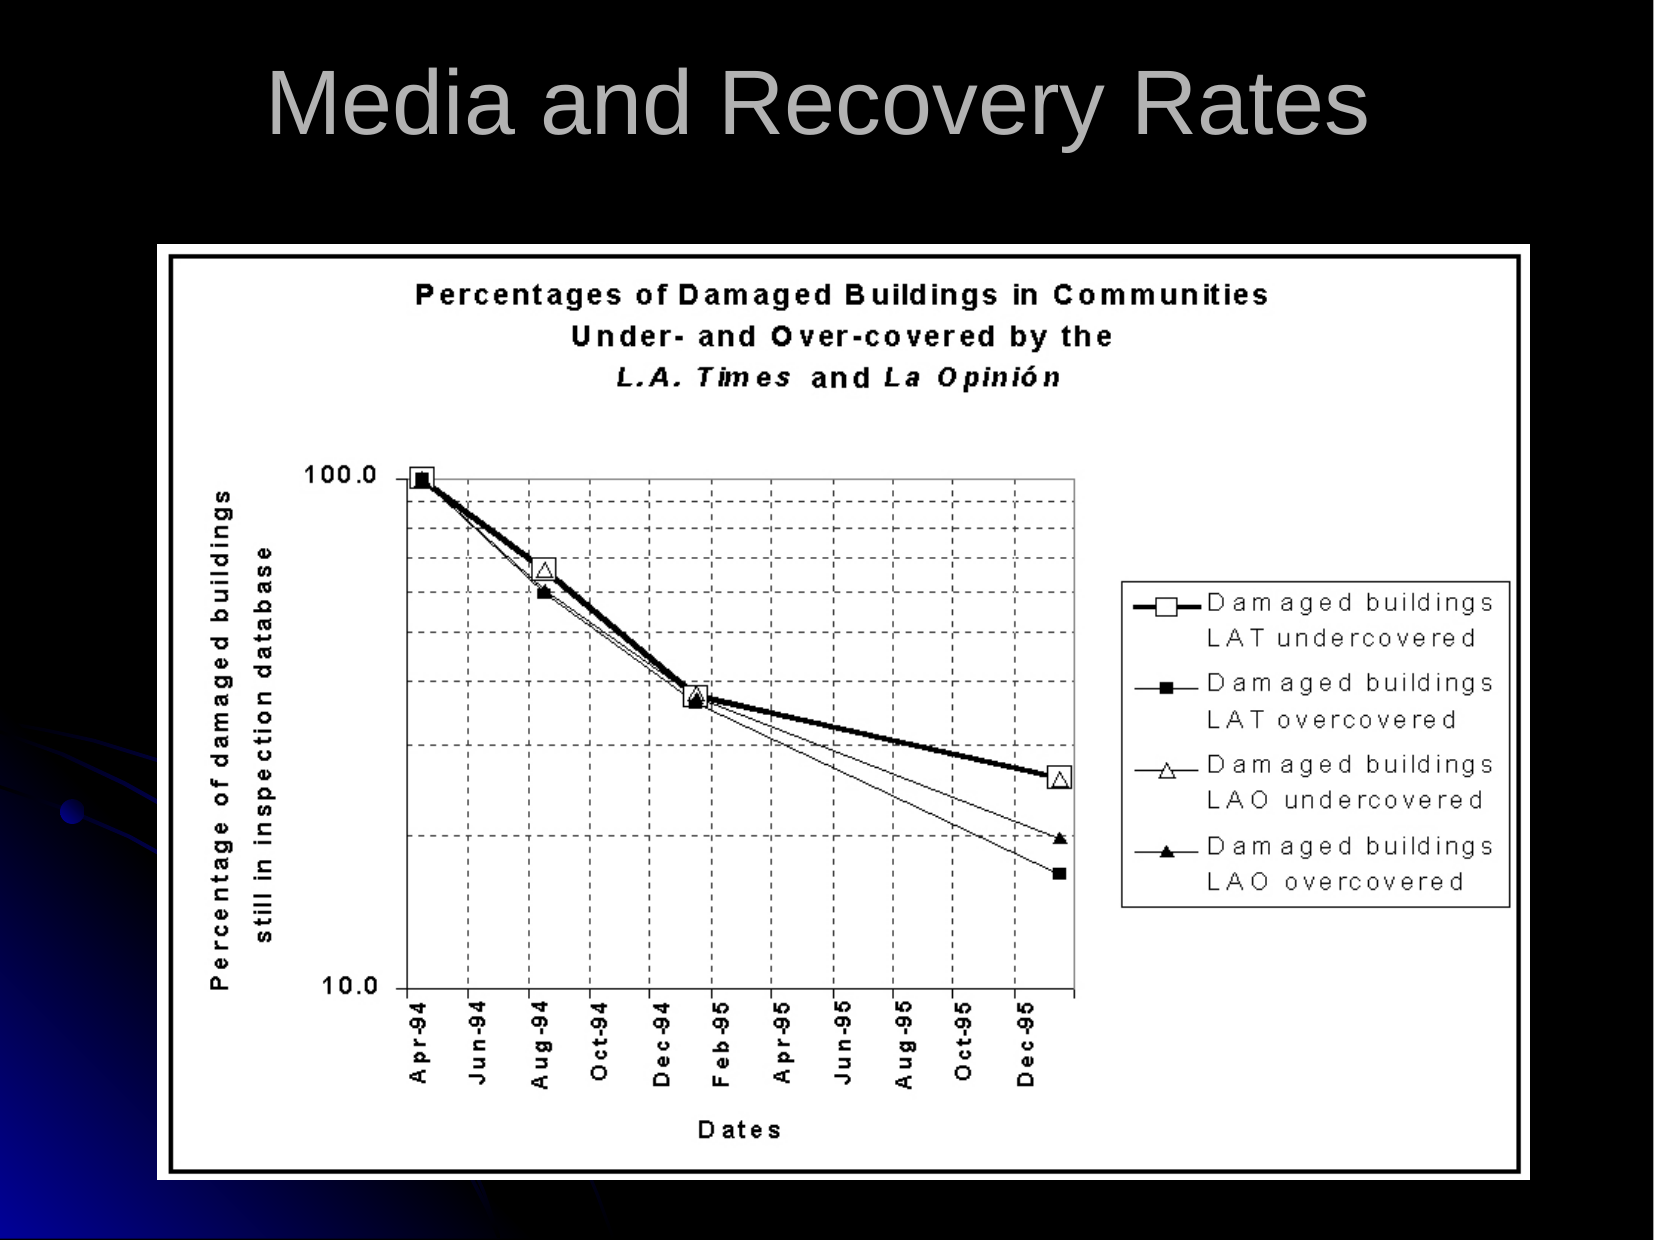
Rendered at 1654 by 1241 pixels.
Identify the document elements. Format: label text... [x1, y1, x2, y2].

title Media and Recovery Rates [75, 0, 1563, 206]
picture [157, 244, 1530, 1181]
